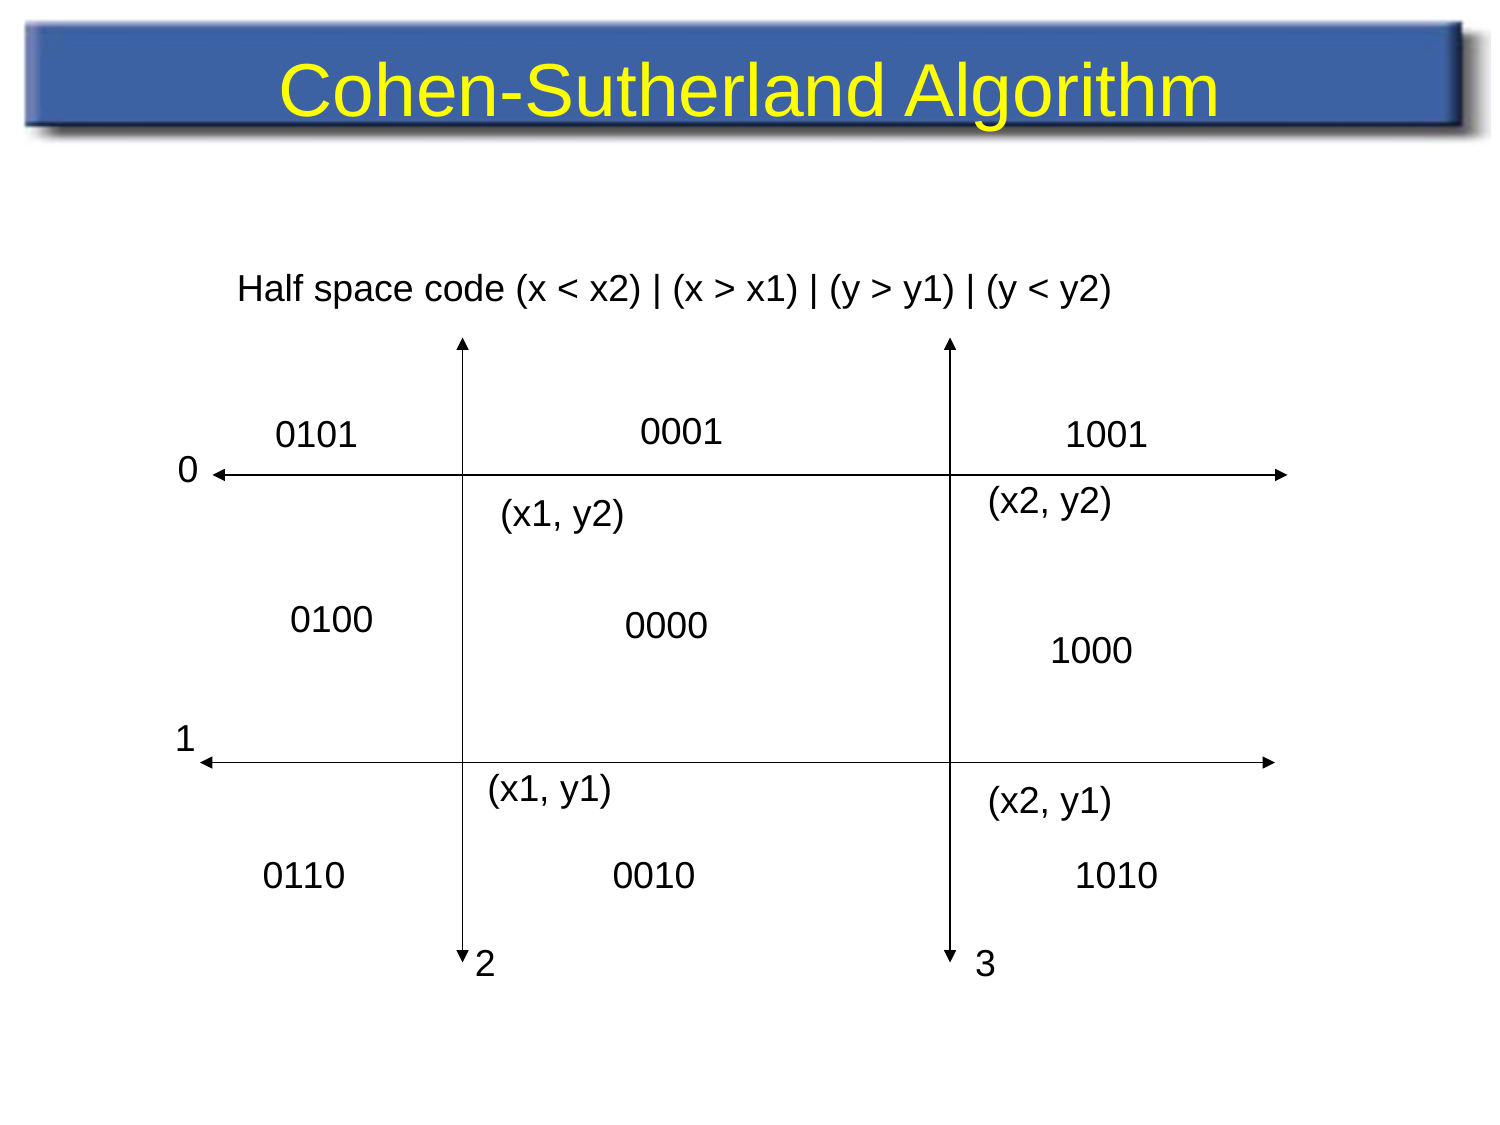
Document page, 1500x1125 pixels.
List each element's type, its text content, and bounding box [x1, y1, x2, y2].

text_box (x1, y1) [472, 755, 628, 817]
text_box 1010 [1060, 843, 1173, 904]
text_box 1001 [1050, 402, 1164, 463]
text_box 1000 [1035, 618, 1148, 679]
text_box 0100 [275, 587, 389, 648]
text_box 0110 [247, 843, 361, 904]
text_box 1 [160, 705, 211, 767]
text_box (x2, y1) [972, 768, 1128, 829]
text_box (x2, y2) [972, 468, 1128, 529]
text_box (x1, y2) [485, 480, 640, 542]
title Cohen-Sutherland Algorithm [0, 30, 1500, 143]
text_box 0 [162, 437, 214, 498]
text_box 3 [960, 930, 1011, 992]
text_box Half space code (x < x2) | (x > x1) | (y > y1) | (y < y2) [222, 255, 1128, 317]
text_box 0000 [610, 593, 723, 654]
text_box 0001 [625, 399, 739, 461]
text_box 0010 [597, 843, 711, 904]
text_box 2 [460, 930, 511, 992]
text_box 0101 [260, 402, 373, 463]
picture [23, 18, 1491, 30]
